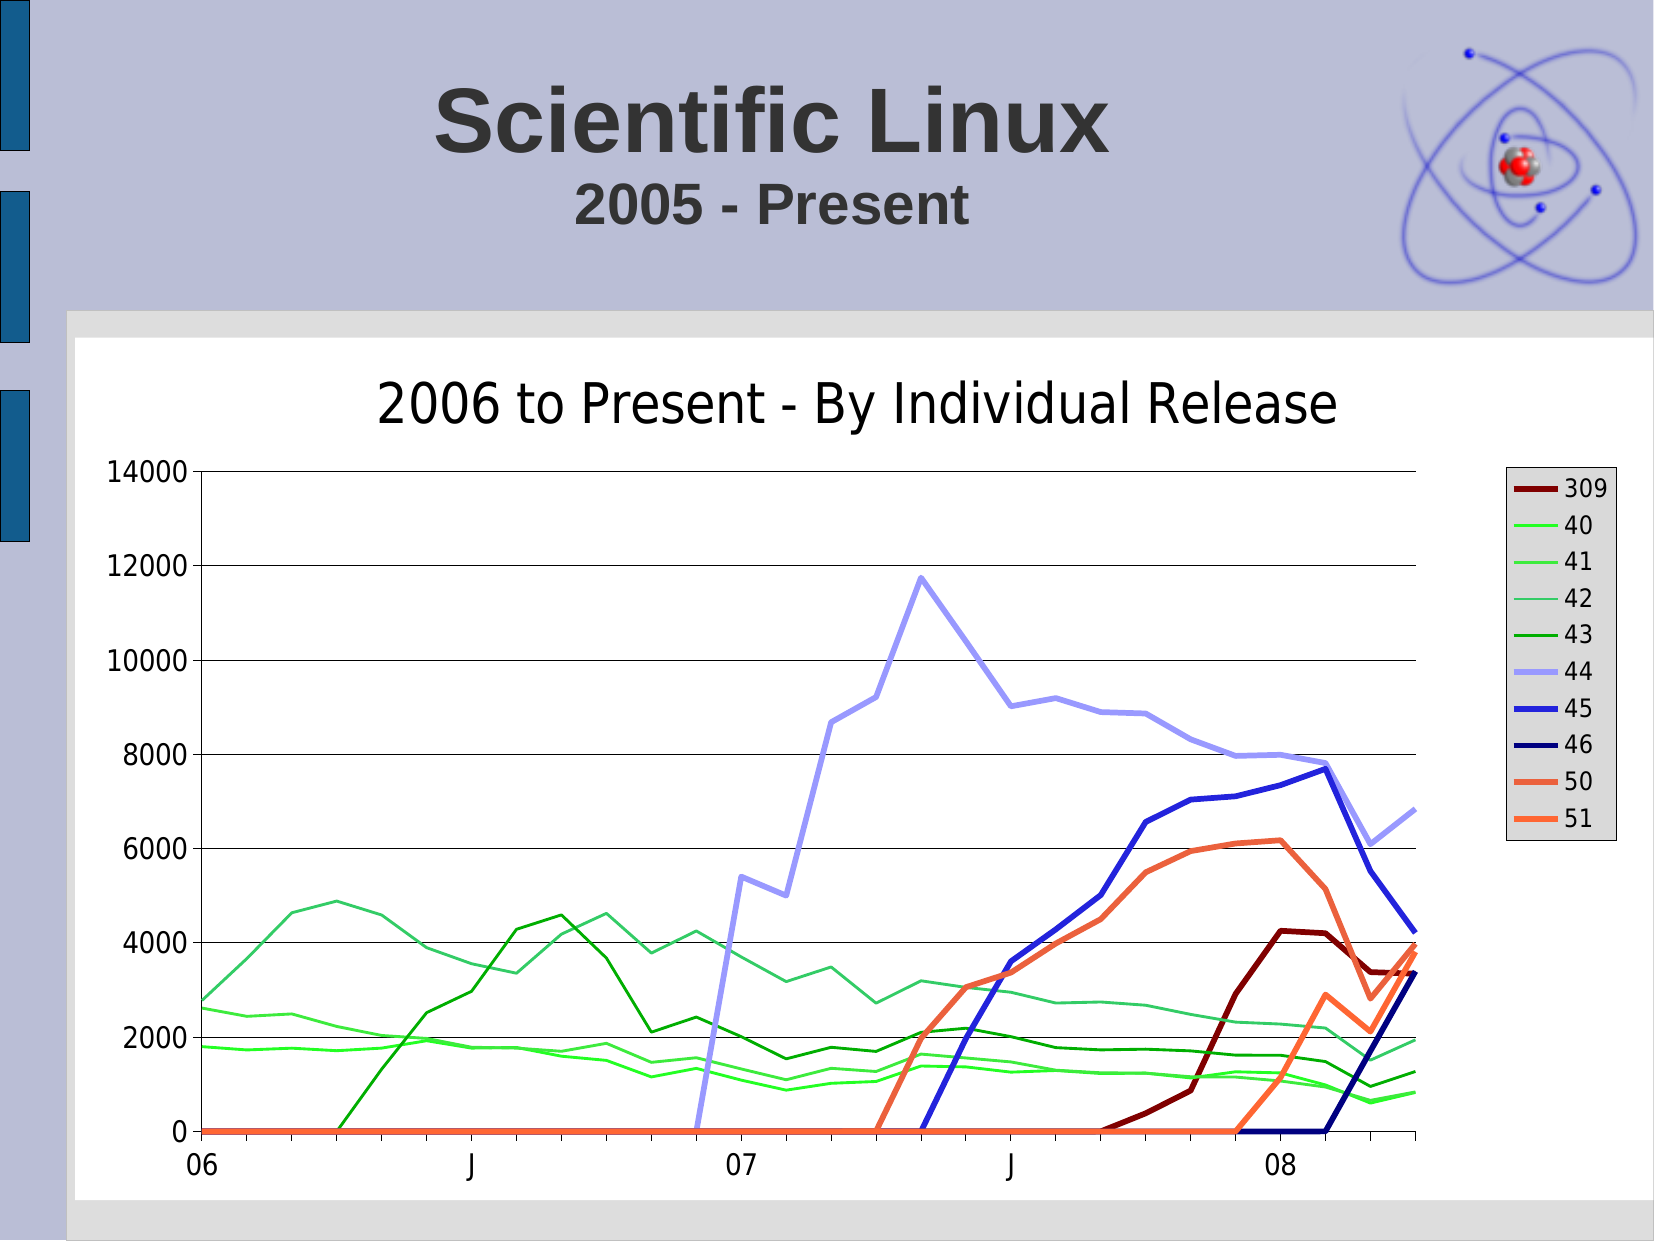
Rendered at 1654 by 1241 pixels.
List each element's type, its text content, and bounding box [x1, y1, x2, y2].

picture [1386, 33, 1654, 301]
title Scientific Linux 2005 - Present [82, 39, 1386, 267]
chart [75, 337, 1654, 1201]
